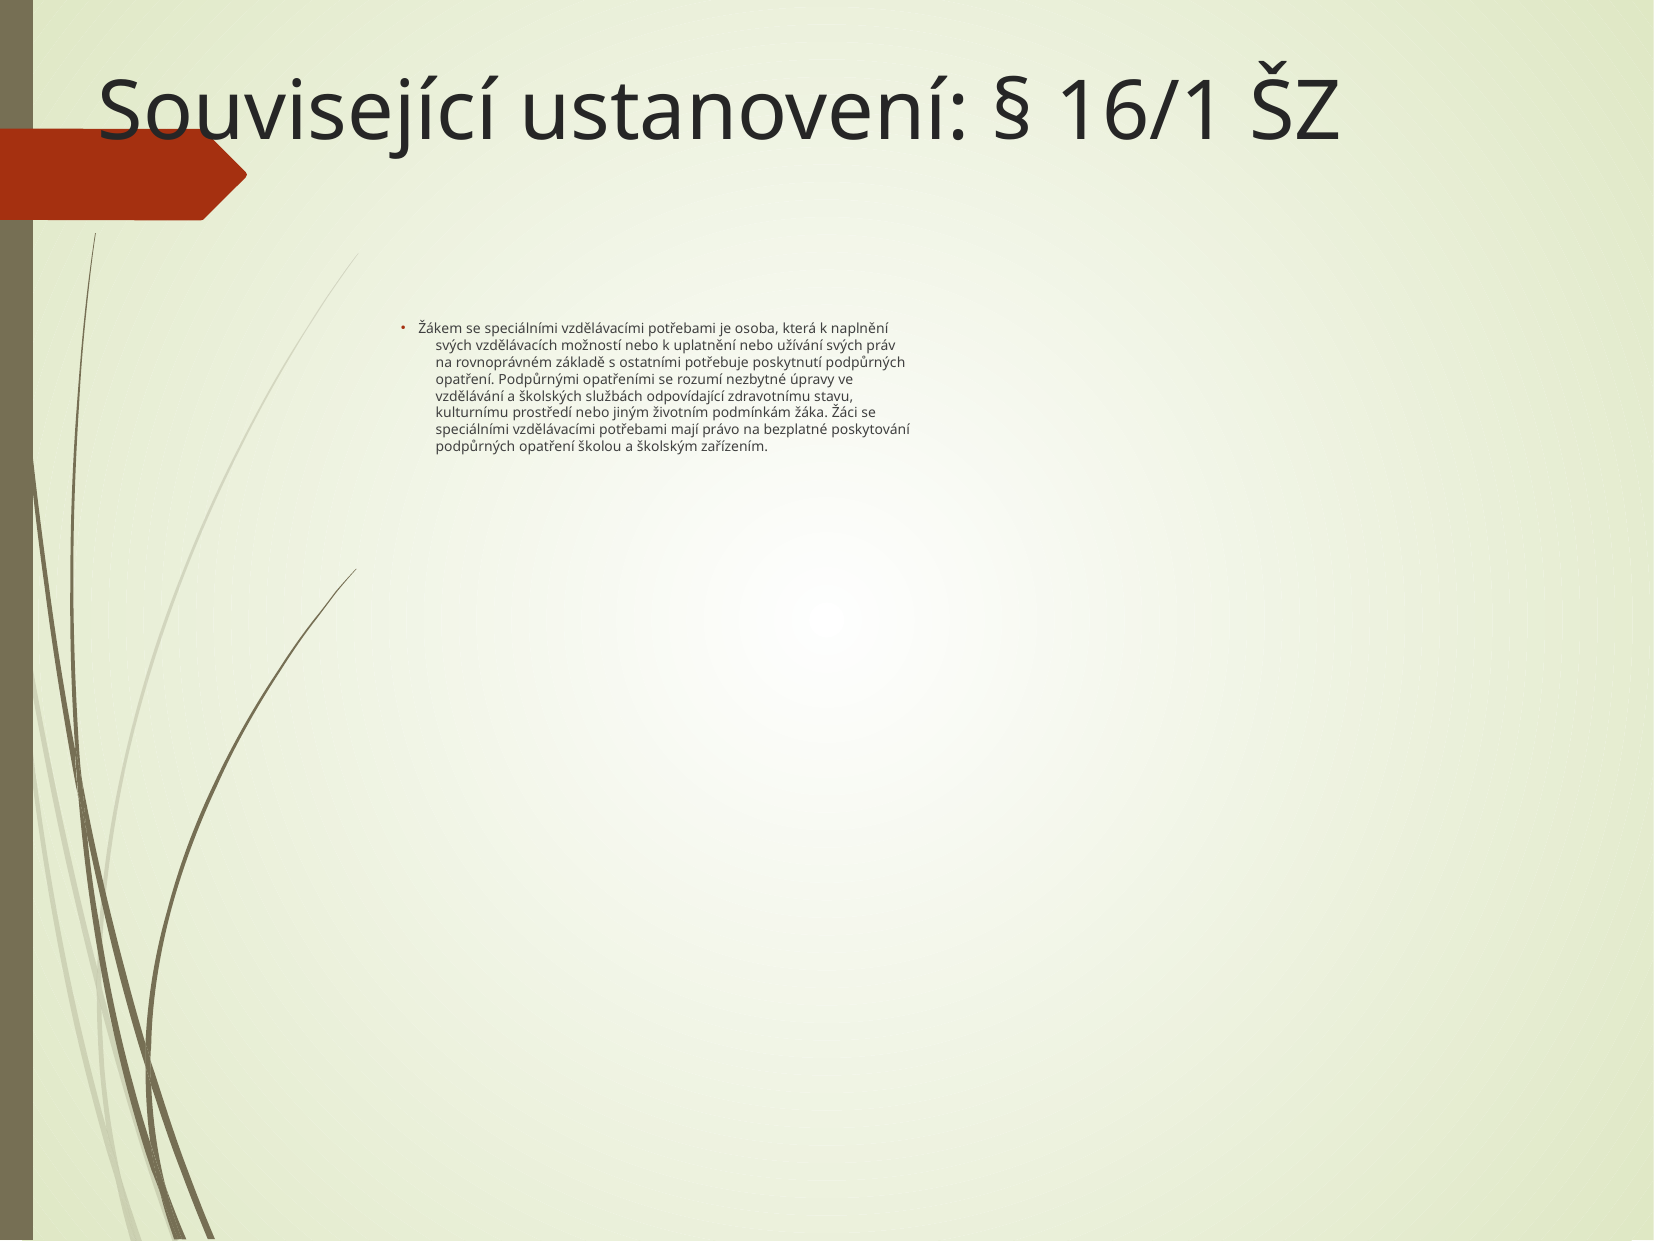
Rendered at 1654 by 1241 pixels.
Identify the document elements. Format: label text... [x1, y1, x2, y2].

list Žákem se speciálními vzdělávacími potřebami je osoba, která k naplnění svých vzdělávacích možností nebo k uplatnění nebo užívání svých práv na rovnoprávném základě s ostatními potřebuje poskytnutí podpůrných opatření. Podpůrnými opatřeními se rozumí nezbytné úpravy ve vzdělávání a školských službách odpovídající zdravotnímu stavu, kulturnímu prostředí nebo jiným životním podmínkám žáka. Žáci se speciálními vzdělávacími potřebami mají právo na bezplatné poskytování podpůrných opatření školou a školským zařízením. [0, 290, 1489, 1010]
title Související ustanovení: § 16/1 ŠZ [0, 49, 1489, 257]
